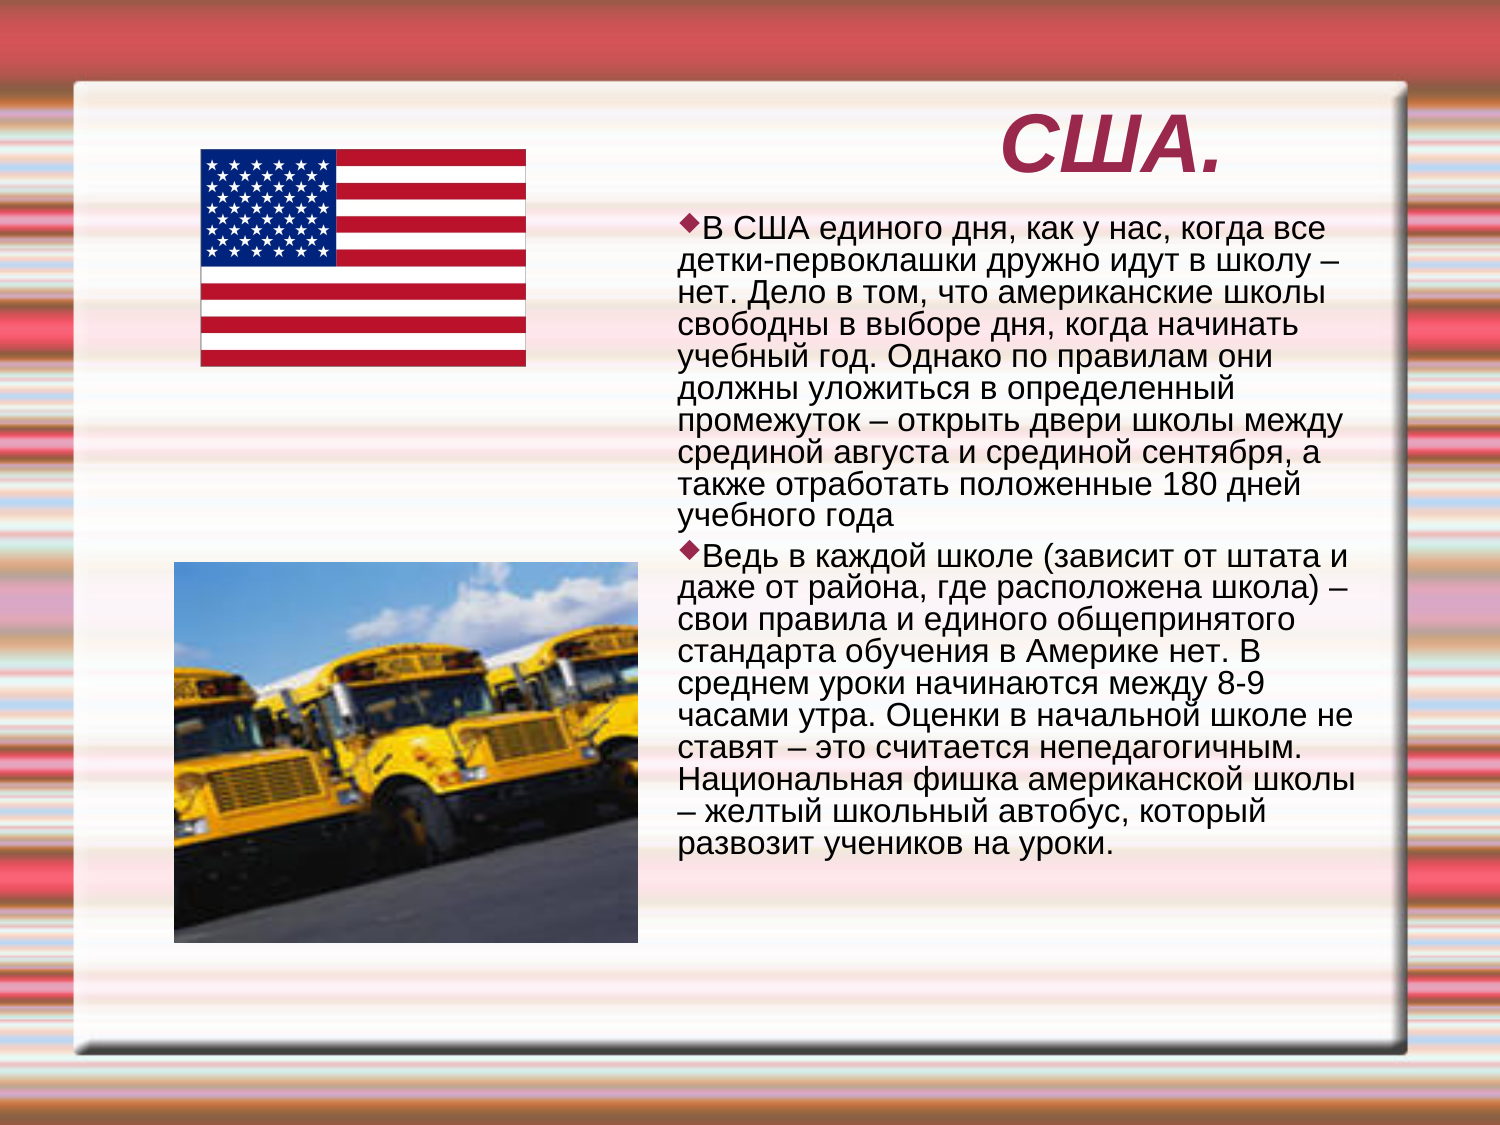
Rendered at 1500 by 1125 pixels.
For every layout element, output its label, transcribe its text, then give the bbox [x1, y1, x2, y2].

list В США единого дня, как у нас, когда все детки-первоклашки дружно идут в школу – нет. Дело в том, что американские школы свободны в выборе дня, когда начинать учебный год. Однако по правилам они должны уложиться в определенный промежуток – открыть двери школы между срединой августа и срединой сентября, а также отработать положенные 180 дней учебного года Ведь в каждой школе (зависит от штата и даже от района, где расположена школа) – свои правила и единого общепринятого стандарта обучения в Америке нет. В среднем уроки начинаются между 8-9 часами утра. Оценки в начальной школе не ставят – это считается непедагогичным. Национальная фишка американской школы – желтый школьный автобус, который развозит учеников на уроки. [662, 206, 1388, 1006]
title США. [799, 45, 1425, 233]
picture [200, 149, 526, 367]
picture [174, 562, 638, 943]
